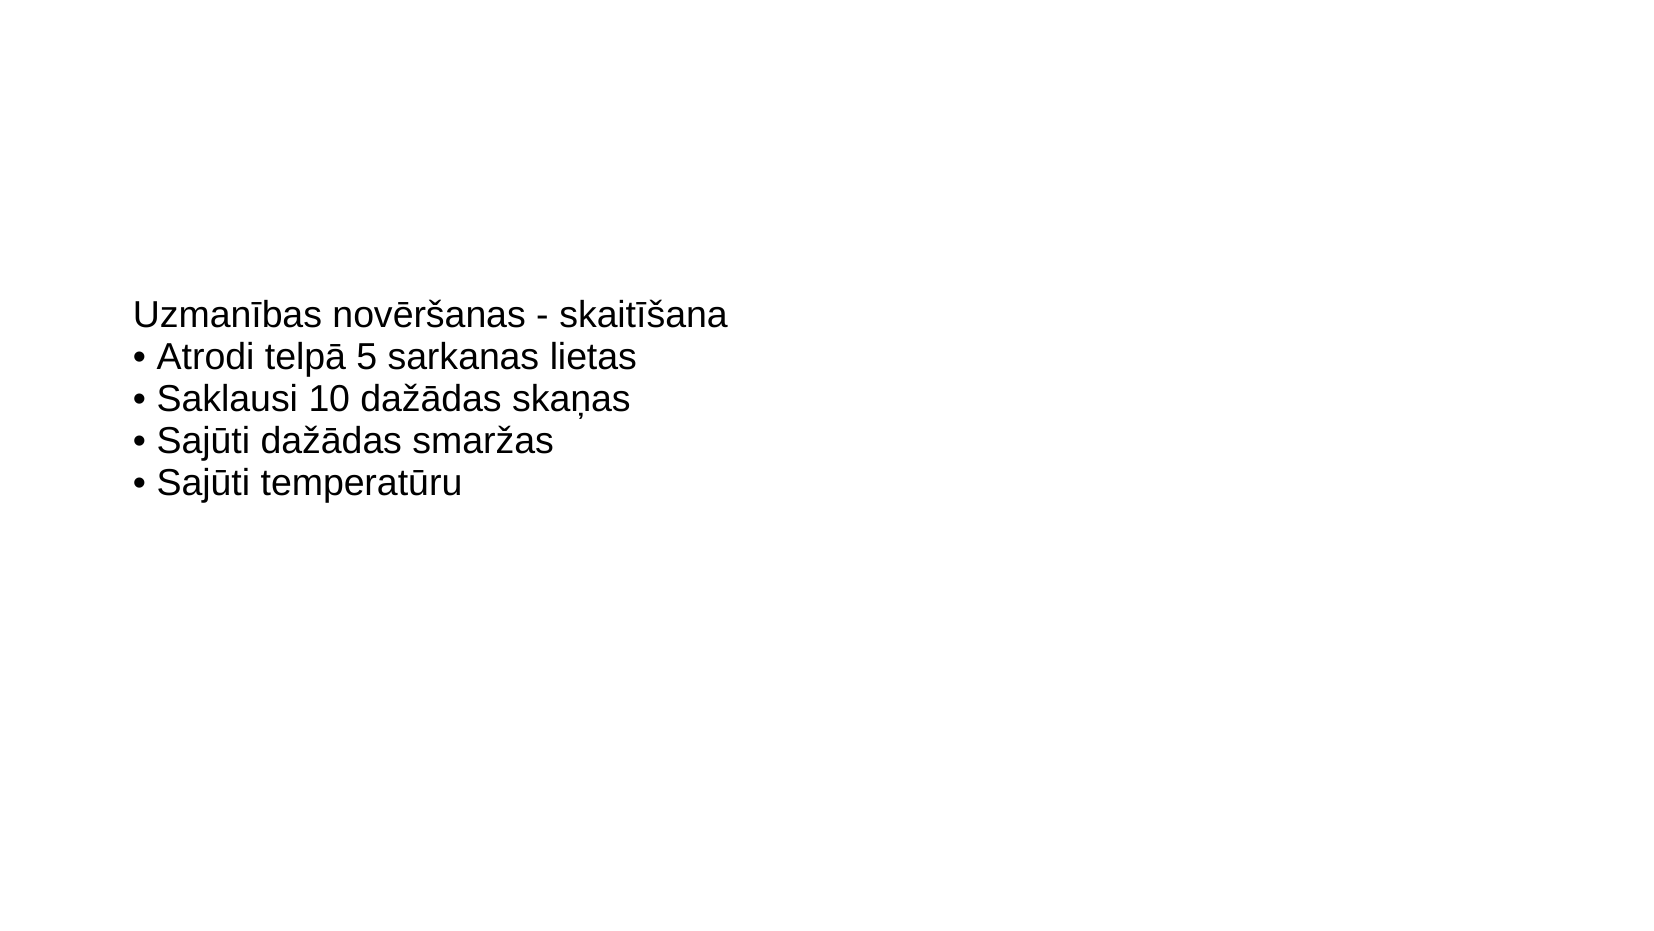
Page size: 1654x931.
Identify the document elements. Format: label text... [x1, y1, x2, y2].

text_box Uzmanības novēršanas - skaitīšana • Atrodi telpā 5 sarkanas lietas • Saklausi 10 dažādas skaņas • Sajūti dažādas smaržas • Sajūti temperatūru [118, 285, 1654, 857]
